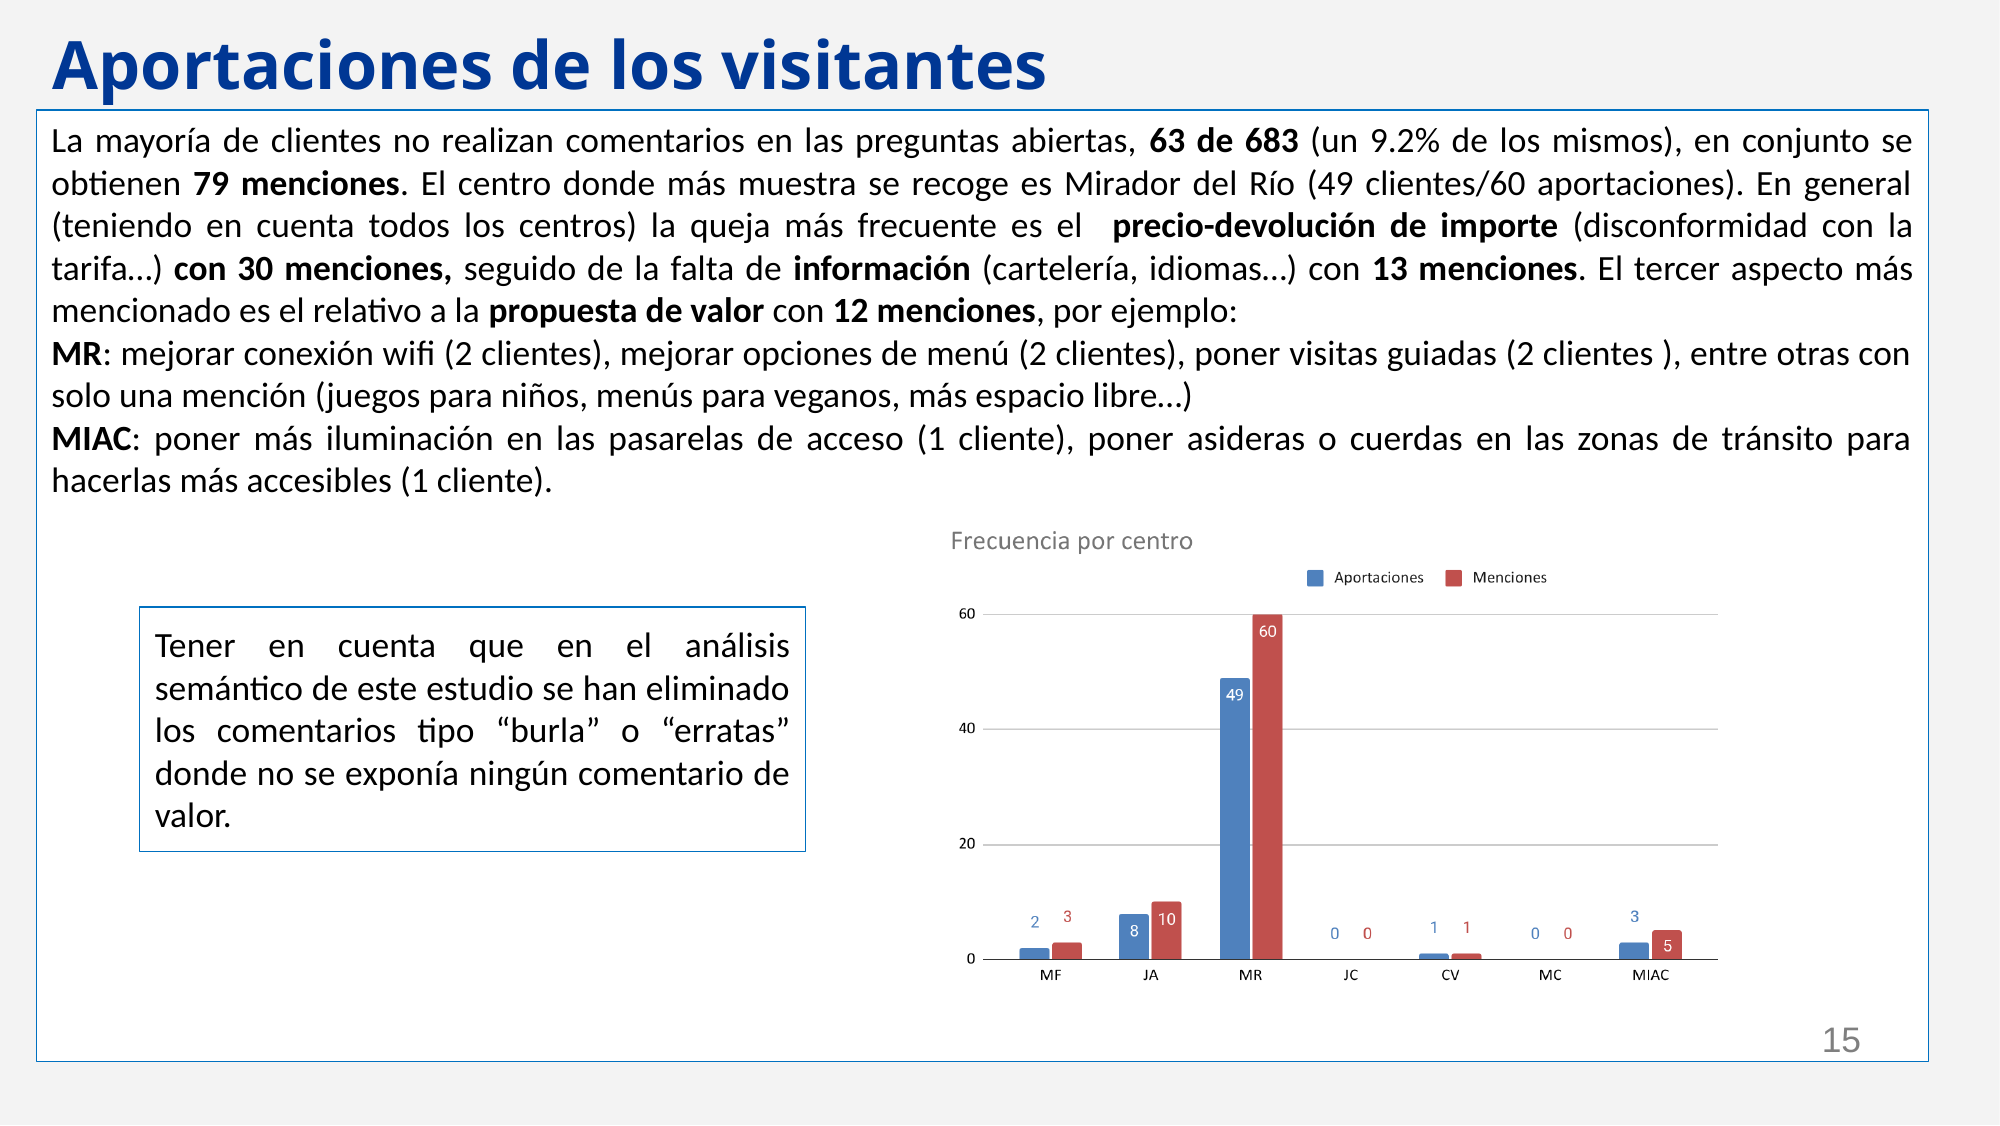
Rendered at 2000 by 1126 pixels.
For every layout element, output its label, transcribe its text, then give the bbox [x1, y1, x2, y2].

text_box Aportaciones de los visitantes [52, 0, 1945, 126]
text_box La mayoría de clientes no realizan comentarios en las preguntas abiertas, 63 de 683 (un 9.2% de los mismos), en conjunto se obtienen 79 menciones. El centro donde más muestra se recoge es Mirador del Río (49 clientes/60 aportaciones). En general (teniendo en cuenta todos los centros) la queja más frecuente es el precio-devolución de importe (disconformidad con la tarifa…) con 30 menciones, seguido de la falta de información (cartelería, idiomas…) con 13 menciones. El tercer aspecto más mencionado es el relativo a la propuesta de valor con 12 menciones, por ejemplo: MR: mejorar conexión wifi (2 clientes), mejorar opciones de menú (2 clientes), poner visitas guiadas (2 clientes ), entre otras con solo una mención (juegos para niños, menús para veganos, más espacio libre…) MIAC: poner más iluminación en las pasarelas de acceso (1 cliente), poner asideras o cuerdas en las zonas de tránsito para hacerlas más accesibles (1 cliente). [36, 109, 1929, 1062]
slide_number <number> [1412, 1008, 1880, 1069]
picture [925, 503, 1743, 1009]
text_box Tener en cuenta que en el análisis semántico de este estudio se han eliminado los comentarios tipo “burla” o “erratas” donde no se exponía ningún comentario de valor. [139, 607, 806, 852]
